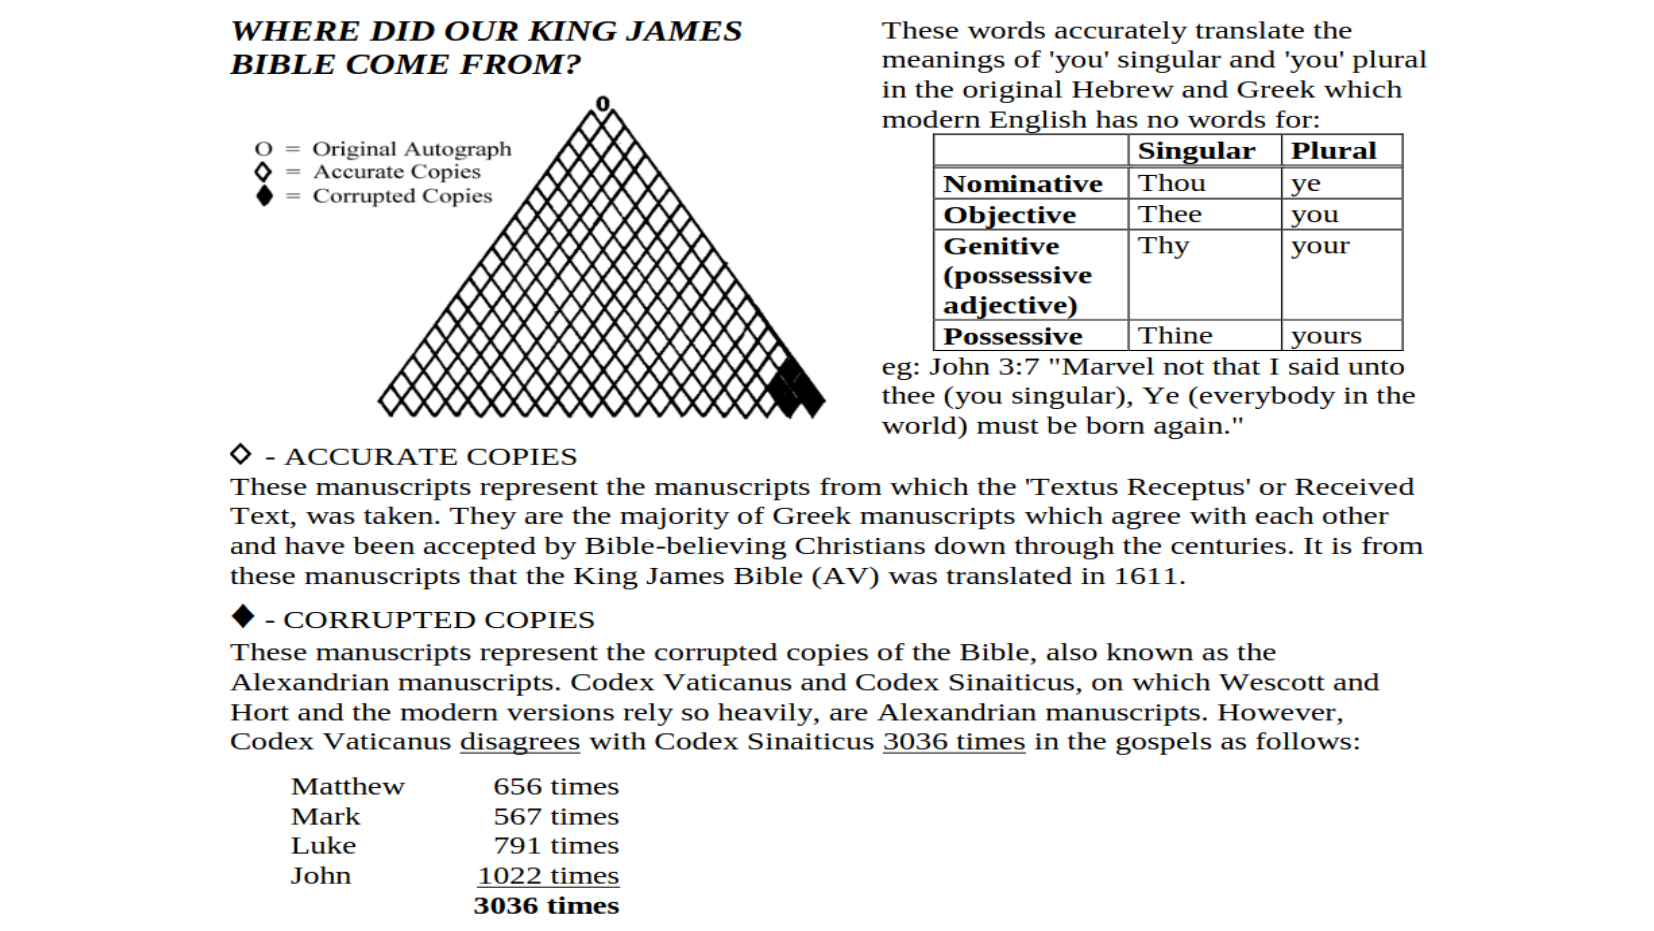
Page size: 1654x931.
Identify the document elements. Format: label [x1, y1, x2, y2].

picture [230, 16, 1431, 917]
